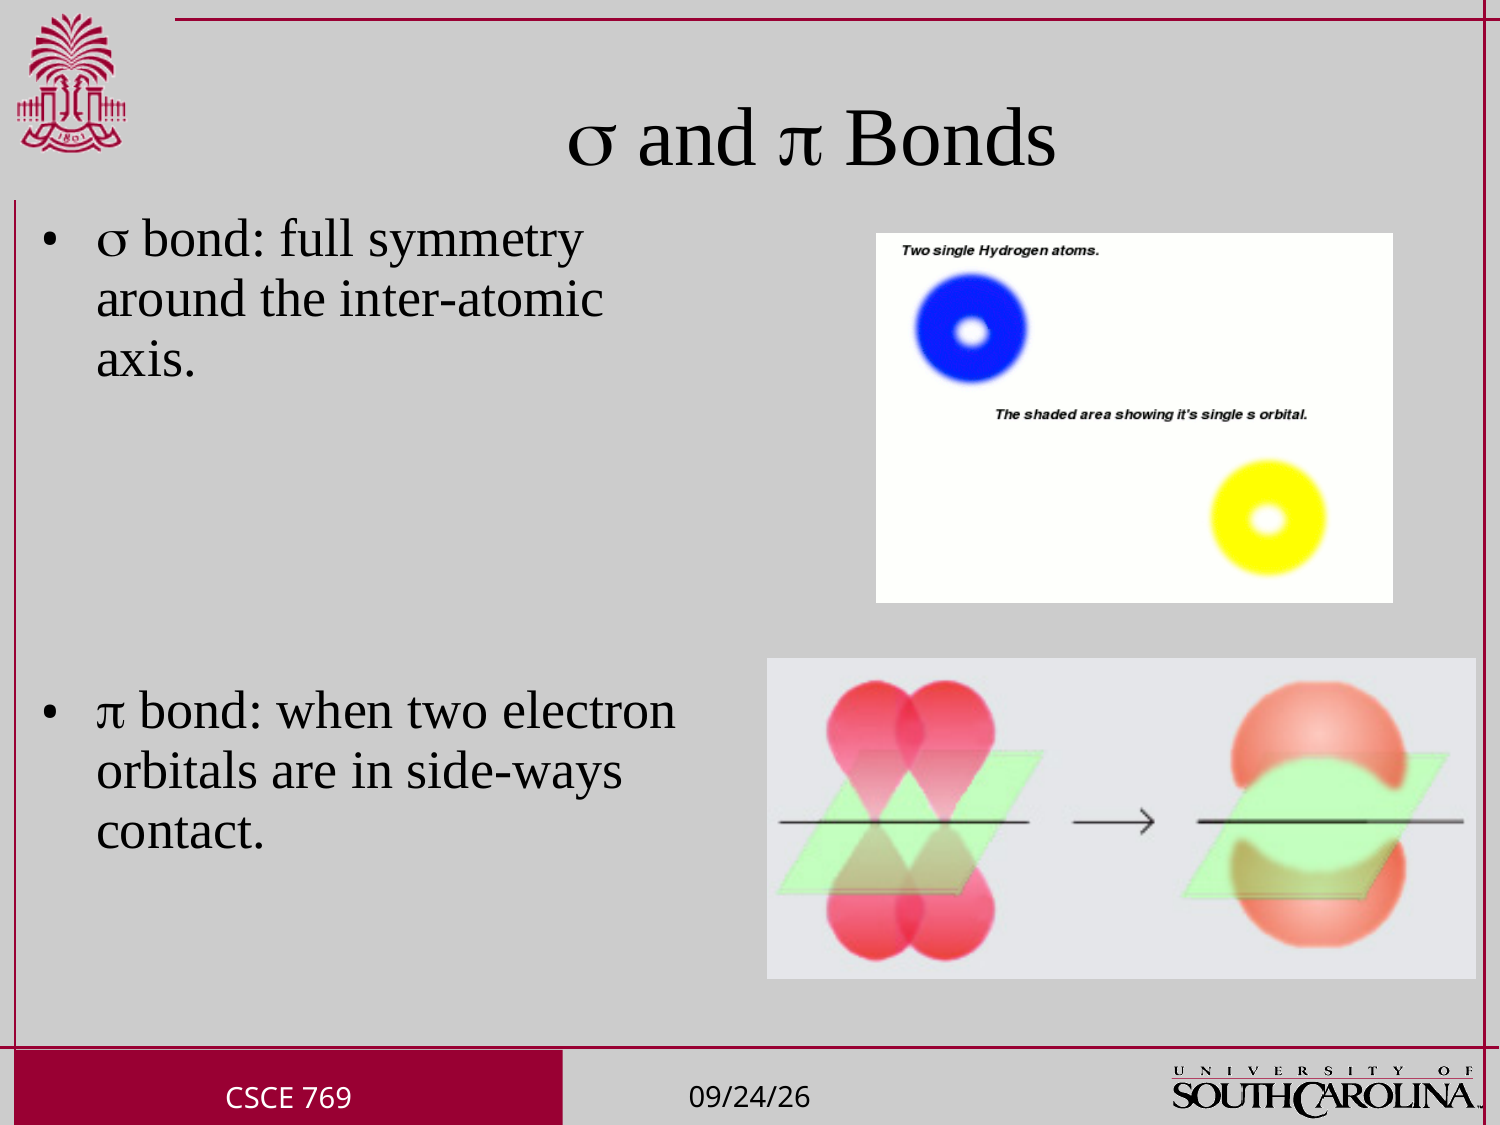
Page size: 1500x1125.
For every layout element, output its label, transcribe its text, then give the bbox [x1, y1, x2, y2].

picture [876, 233, 1393, 603]
title  and  Bonds [174, 9, 1450, 188]
list s bond: full symmetry around the inter-atomic axis. p bond: when two electron orbitals are in side-ways contact. [24, 200, 733, 1028]
picture [1162, 1049, 1483, 1125]
picture [767, 658, 1476, 979]
picture [12, 12, 131, 155]
